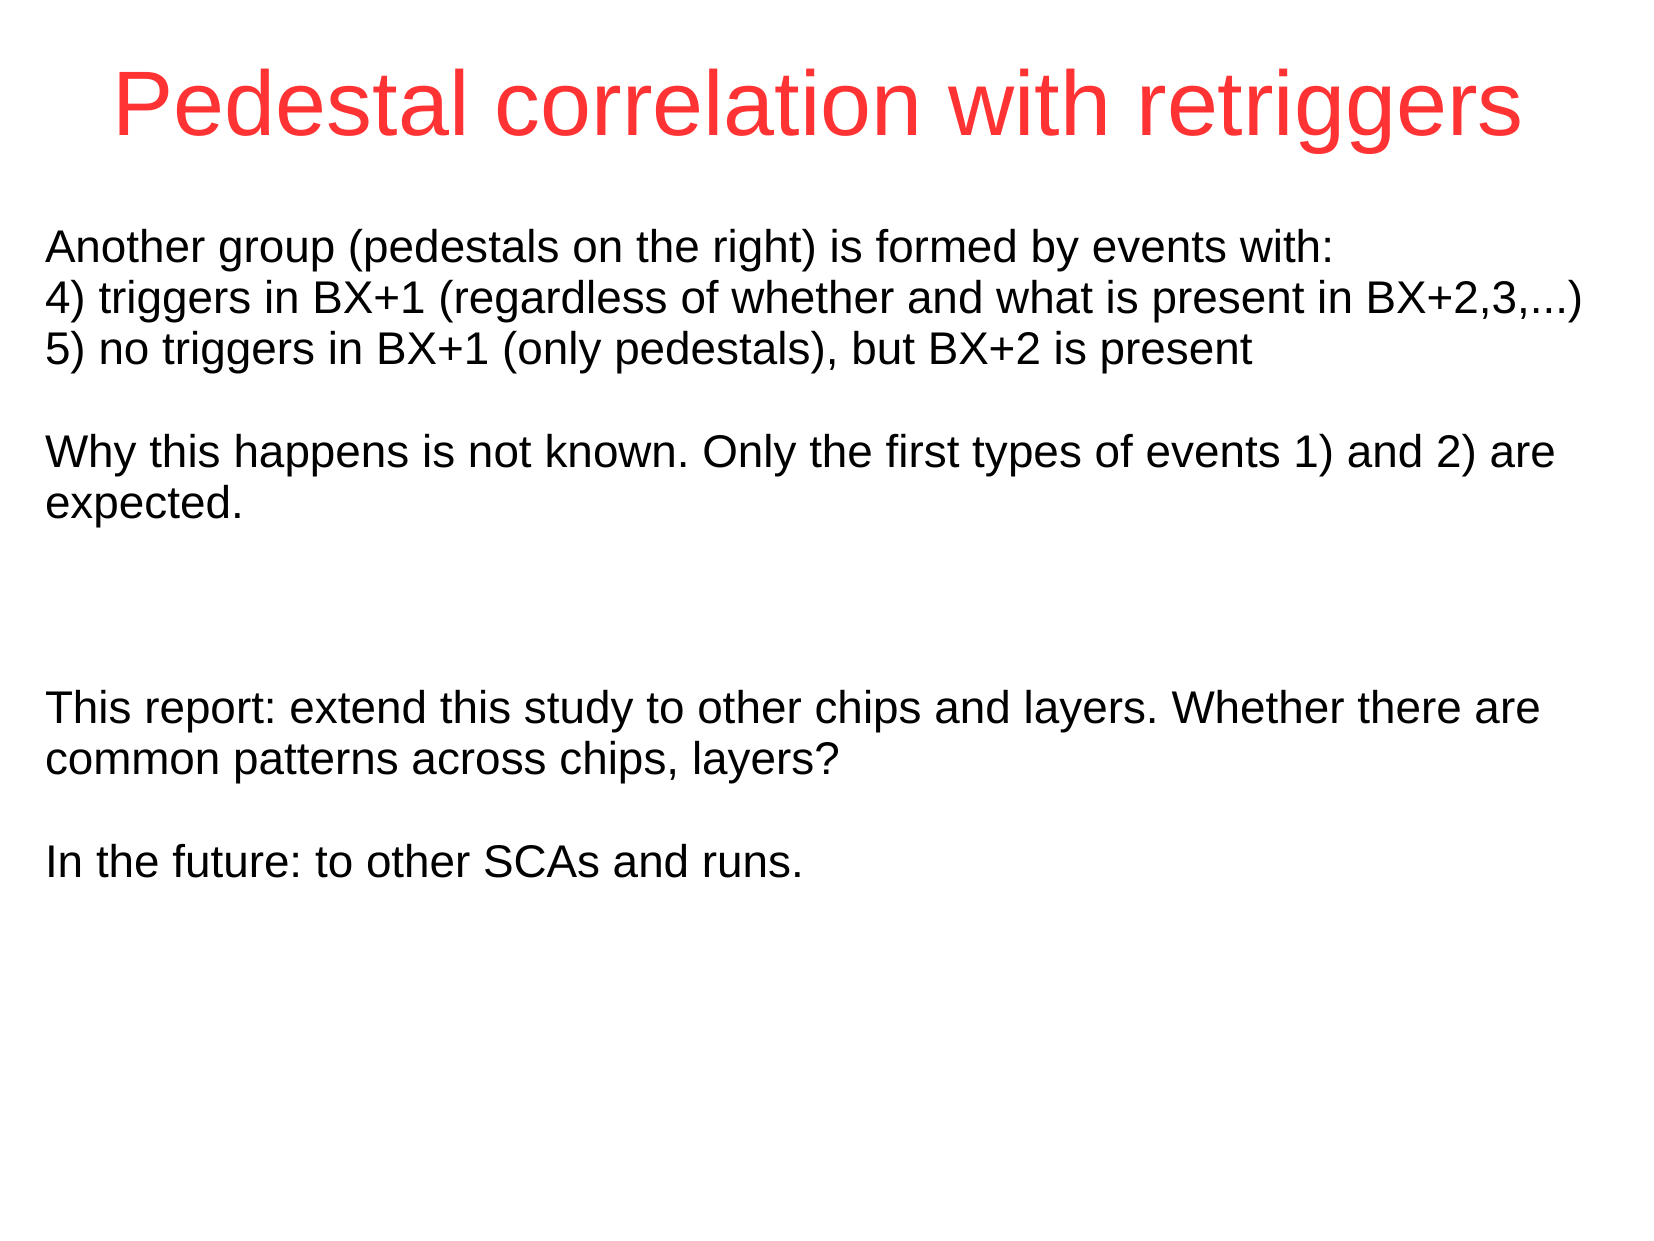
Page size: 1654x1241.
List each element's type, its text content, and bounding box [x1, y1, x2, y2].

title Pedestal correlation with retriggers [75, 20, 1564, 186]
subtitle Another group (pedestals on the right) is formed by events with: 4) triggers in BX+1 (regardless of whether and what is present in BX+2,3,...) 5) no triggers in BX+1 (only pedestals), but BX+2 is present Why this happens is not known. Only the first types of events 1) and 2) are expected. This report: extend this study to other chips and layers. Whether there are common patterns across chips, layers? In the future: to other SCAs and runs. [45, 220, 1621, 888]
